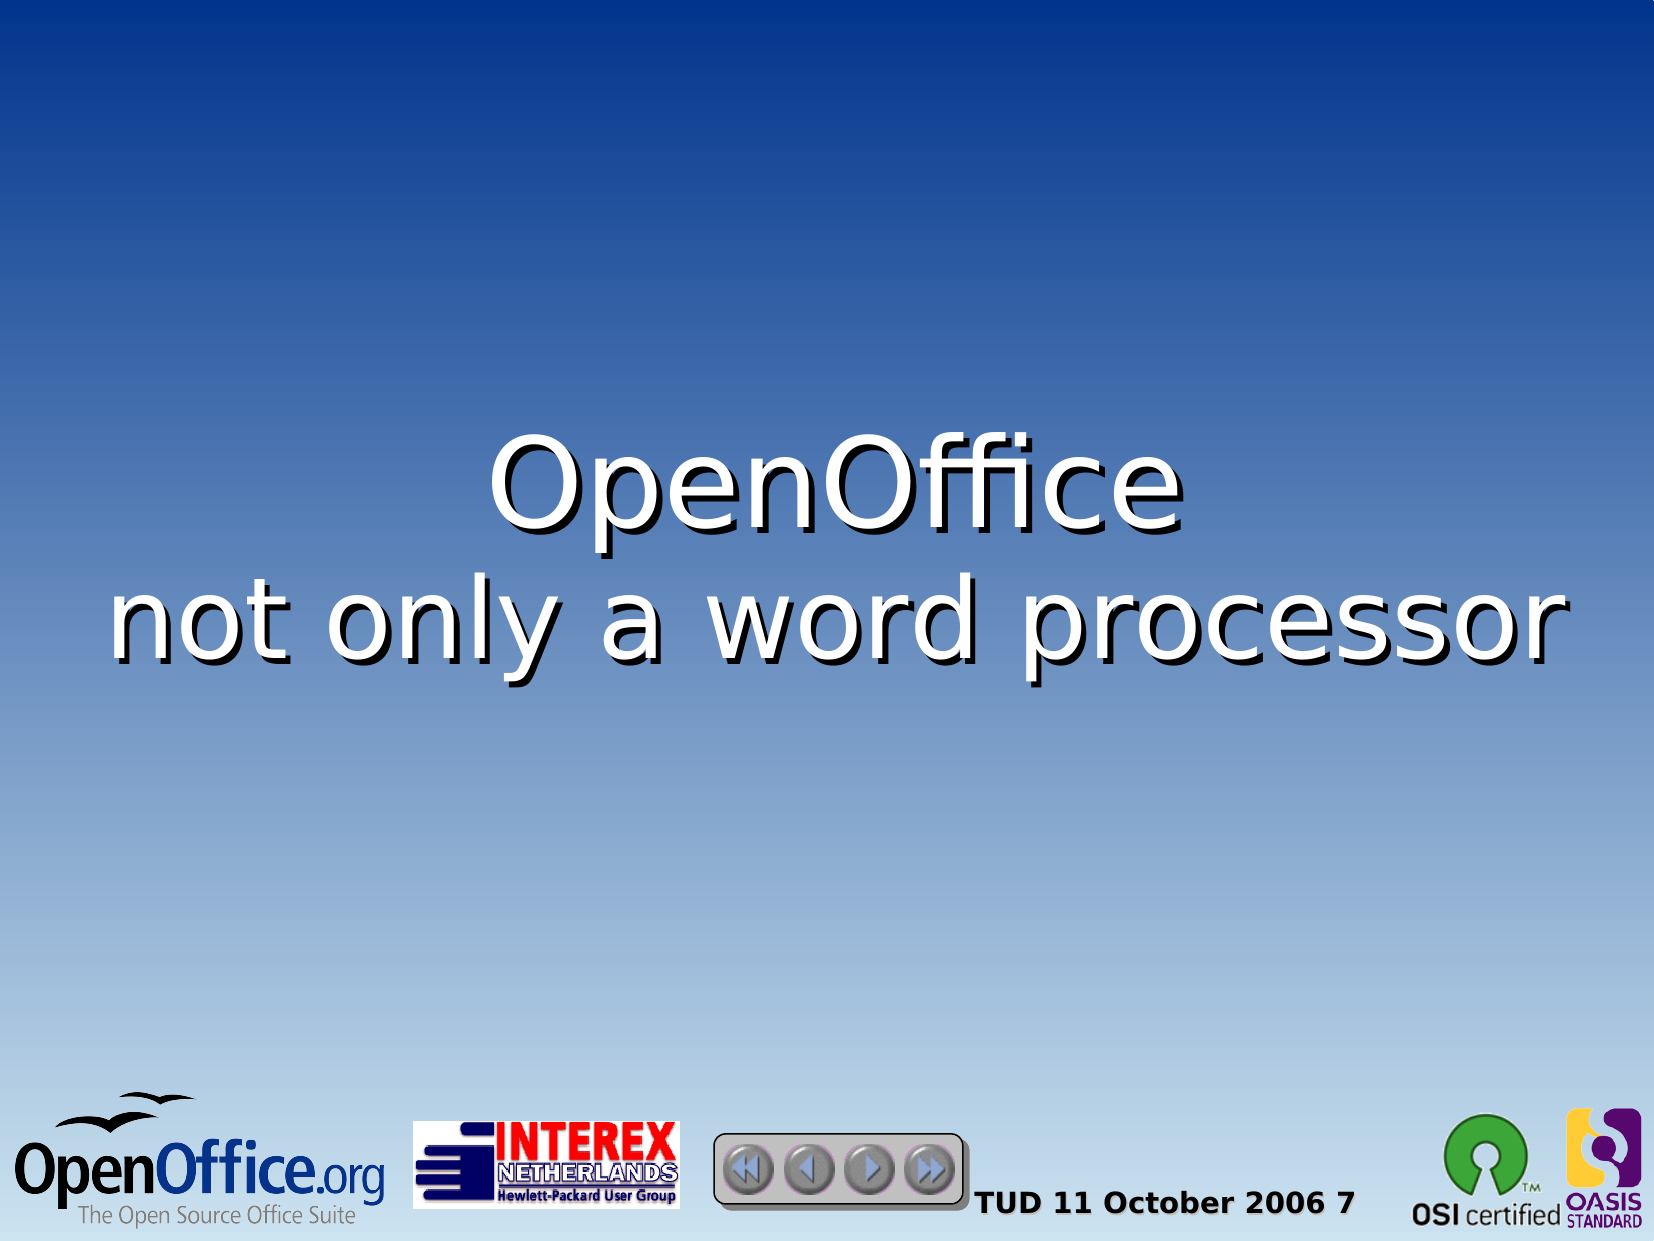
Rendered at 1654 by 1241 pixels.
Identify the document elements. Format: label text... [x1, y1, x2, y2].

text_box [714, 1133, 963, 1204]
picture [904, 1144, 955, 1195]
text_box TUD 11 October 2006 32 [980, 1181, 1506, 1241]
subtitle OpenOffice not only a word processor [82, 29, 1571, 1069]
picture [1405, 1102, 1654, 1238]
picture [413, 1121, 680, 1209]
picture [15, 1092, 384, 1229]
picture [844, 1144, 895, 1195]
picture [784, 1144, 835, 1195]
picture [723, 1144, 774, 1195]
